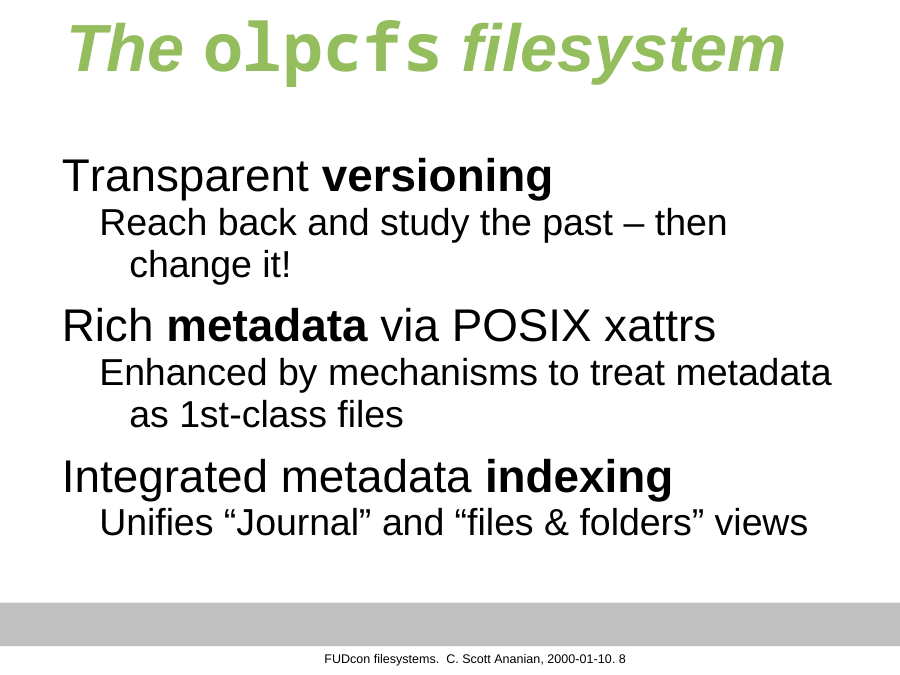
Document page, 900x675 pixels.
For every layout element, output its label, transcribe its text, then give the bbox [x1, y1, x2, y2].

list Transparent versioning Reach back and study the past – then change it! Rich metadata via POSIX xattrs Enhanced by mechanisms to treat metadata as 1st-class files Integrated metadata indexing Unifies “Journal” and “files & folders” views [61, 150, 844, 675]
title The olpcfs filesystem [66, 0, 878, 113]
